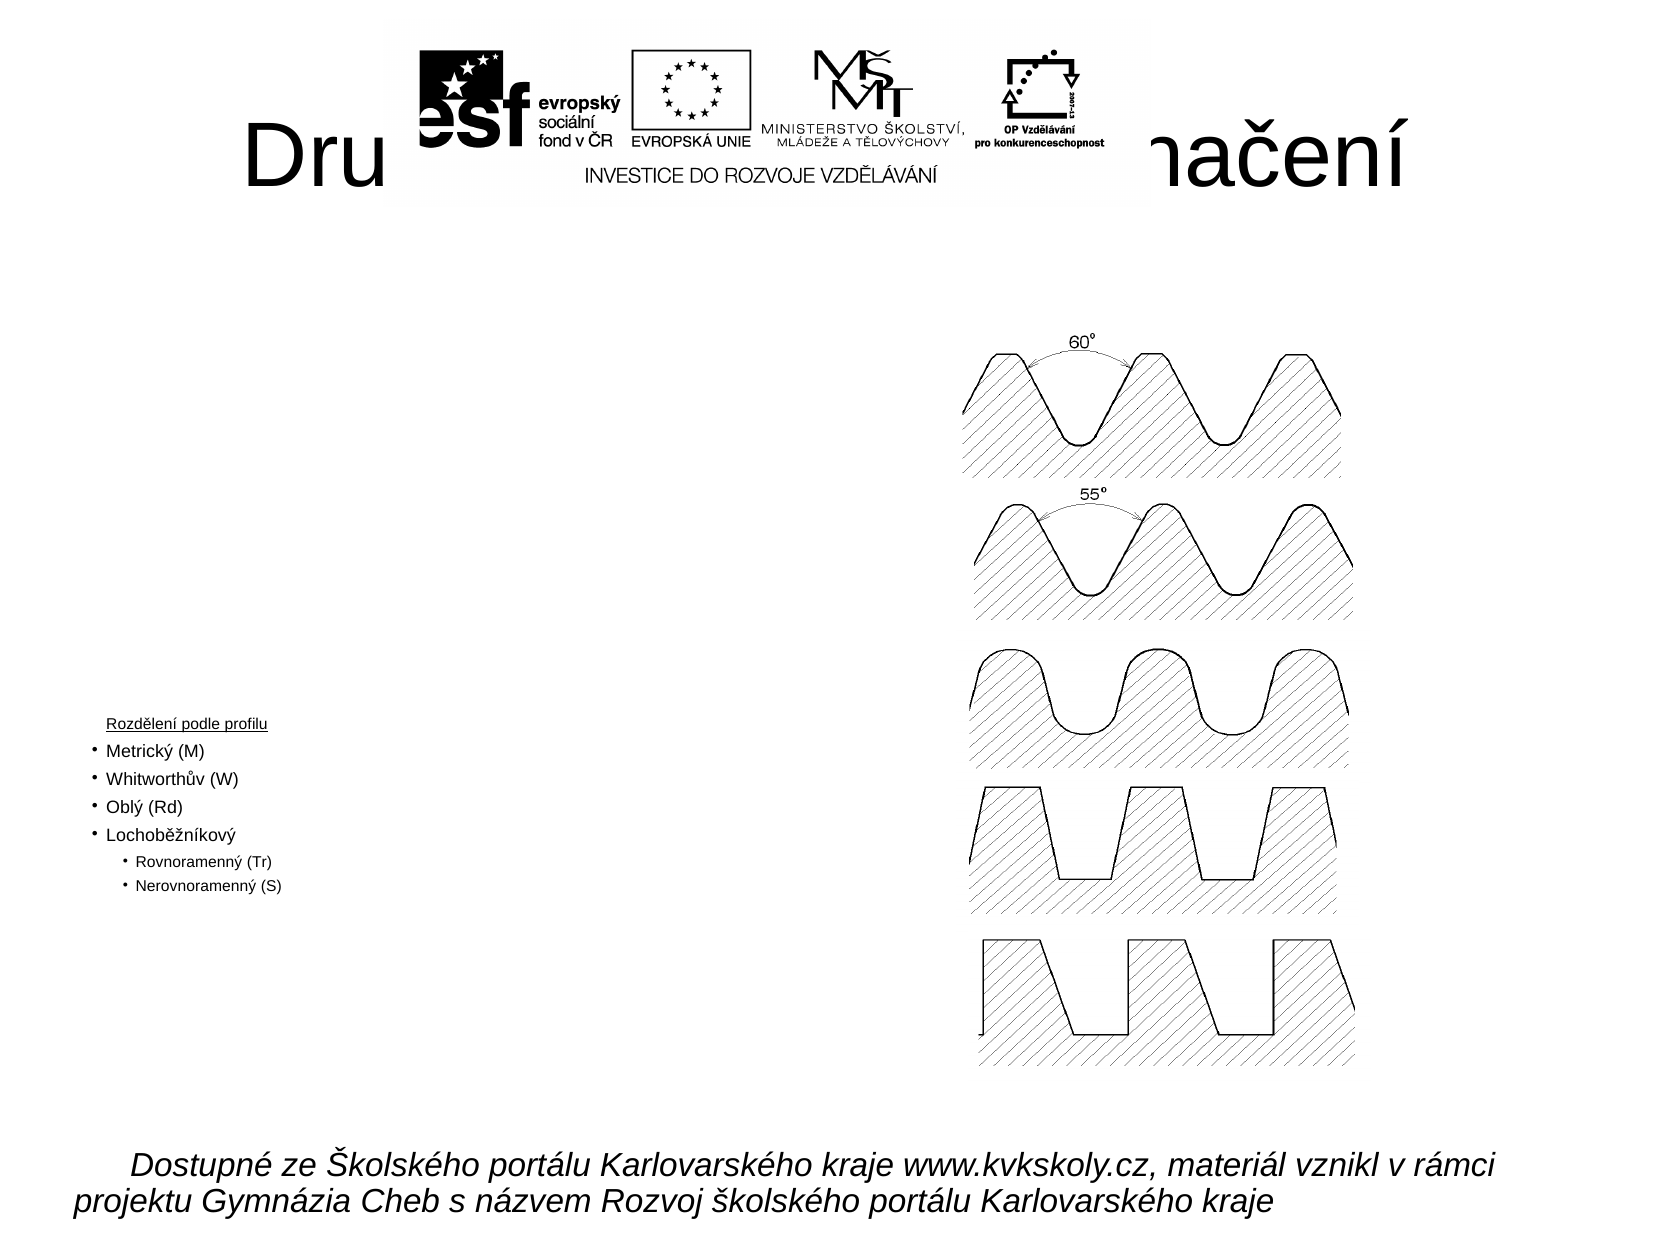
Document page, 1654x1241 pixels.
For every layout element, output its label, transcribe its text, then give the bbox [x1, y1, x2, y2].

text_box Dostupné ze Školského portálu Karlovarského kraje www.kvkskoly.cz, materiál vznikl v rámci projektu Gymnázia Cheb s názvem Rozvoj školského portálu Karlovarského kraje [59, 1092, 1624, 1241]
title Druhy závitů a jejich značení [76, 147, 1565, 355]
list Rozdělení podle profilu Metrický (M) Whitworthův (W) Oblý (Rd) Lochoběžníkový Rovnoramenný (Tr) Nerovnoramenný (S) [82, 362, 827, 1092]
picture [383, 19, 1151, 207]
picture [945, 324, 1371, 1081]
